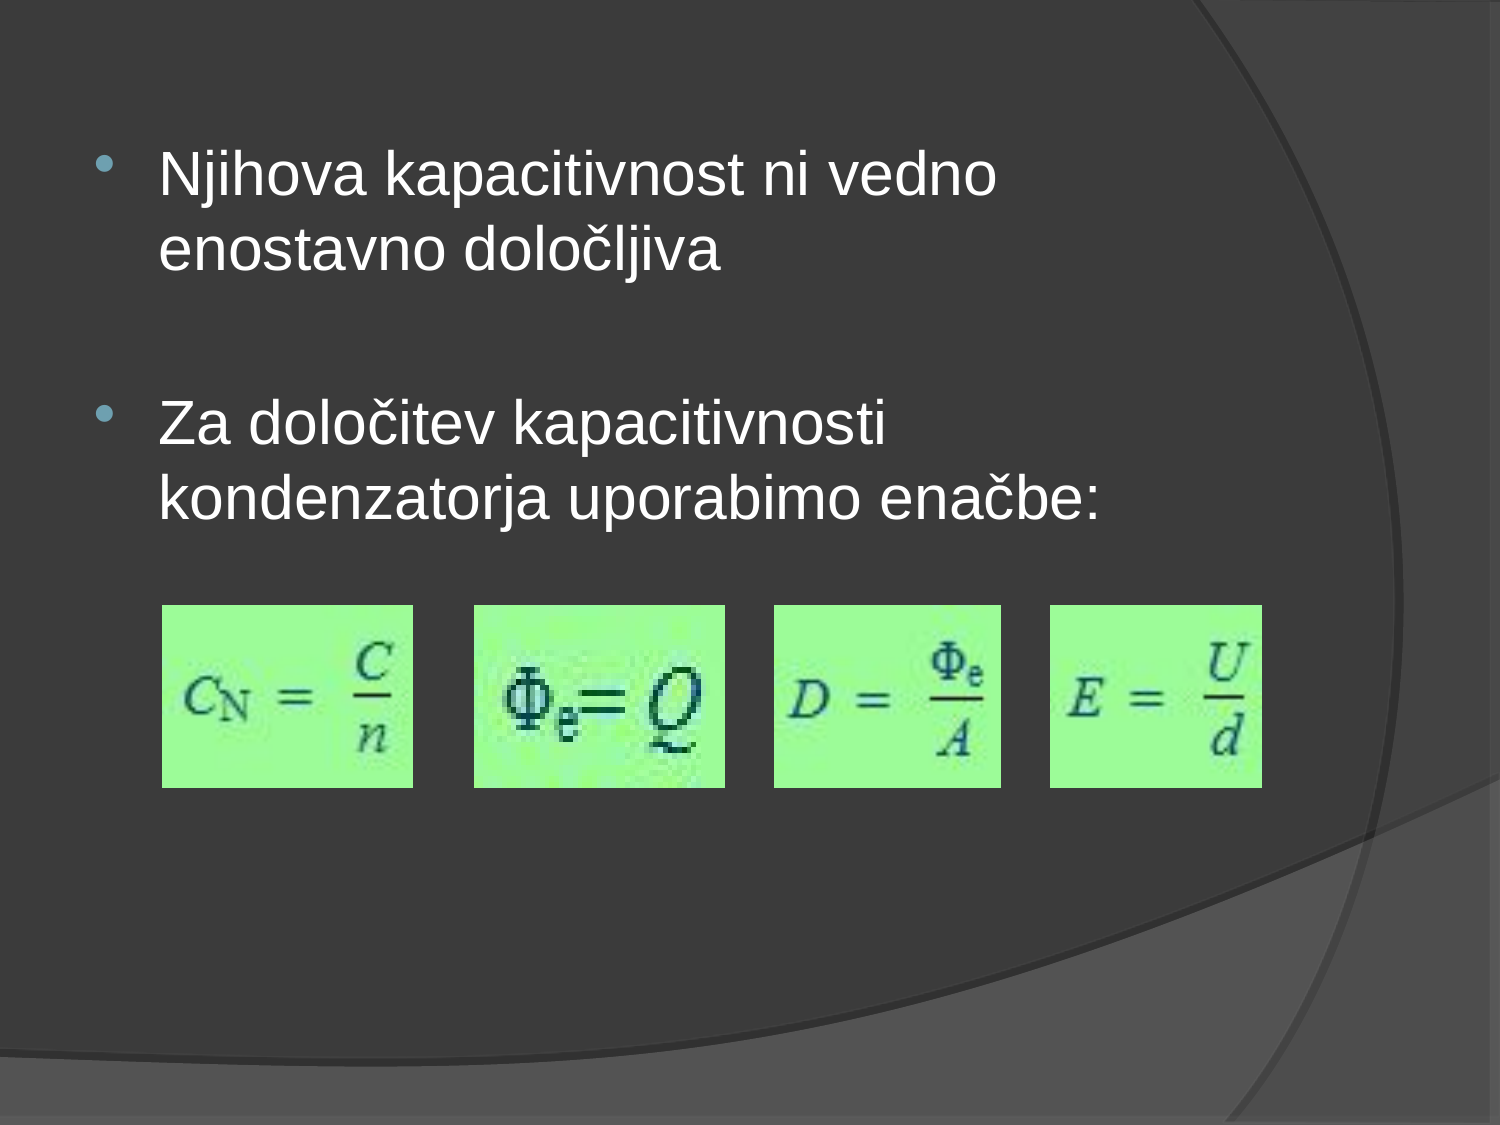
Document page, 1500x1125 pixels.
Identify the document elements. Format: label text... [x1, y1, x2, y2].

picture [474, 605, 725, 788]
picture [1050, 605, 1262, 788]
picture [774, 605, 1001, 788]
picture [162, 605, 413, 788]
list Njihova kapacitivnost ni vedno enostavno določljiva Za določitev kapacitivnosti kondenzatorja uporabimo enačbe: [75, 125, 1300, 950]
